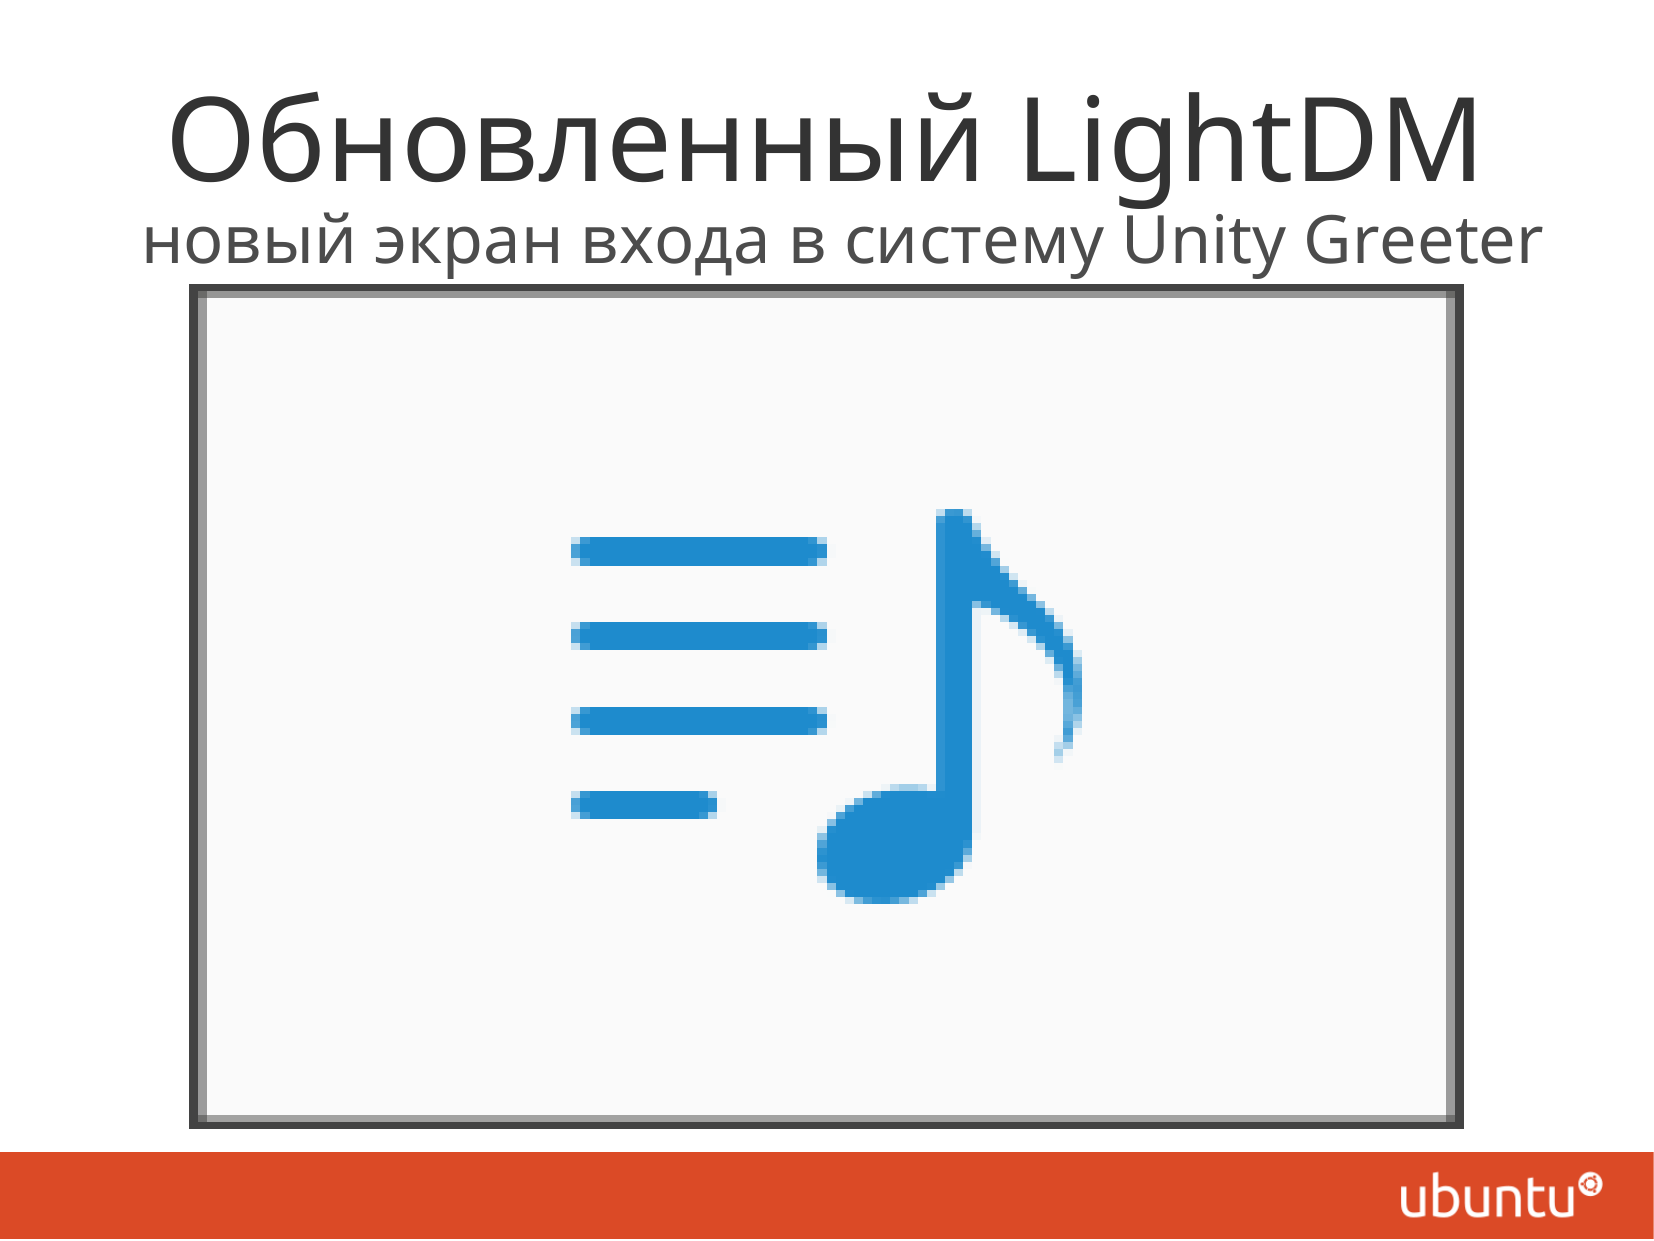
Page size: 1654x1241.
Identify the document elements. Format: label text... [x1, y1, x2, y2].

title Обновленный LightDM новый экран входа в систему Unity Greeter [56, 71, 1596, 287]
text_box [188, 283, 1466, 1131]
picture [0, 1152, 1654, 1239]
